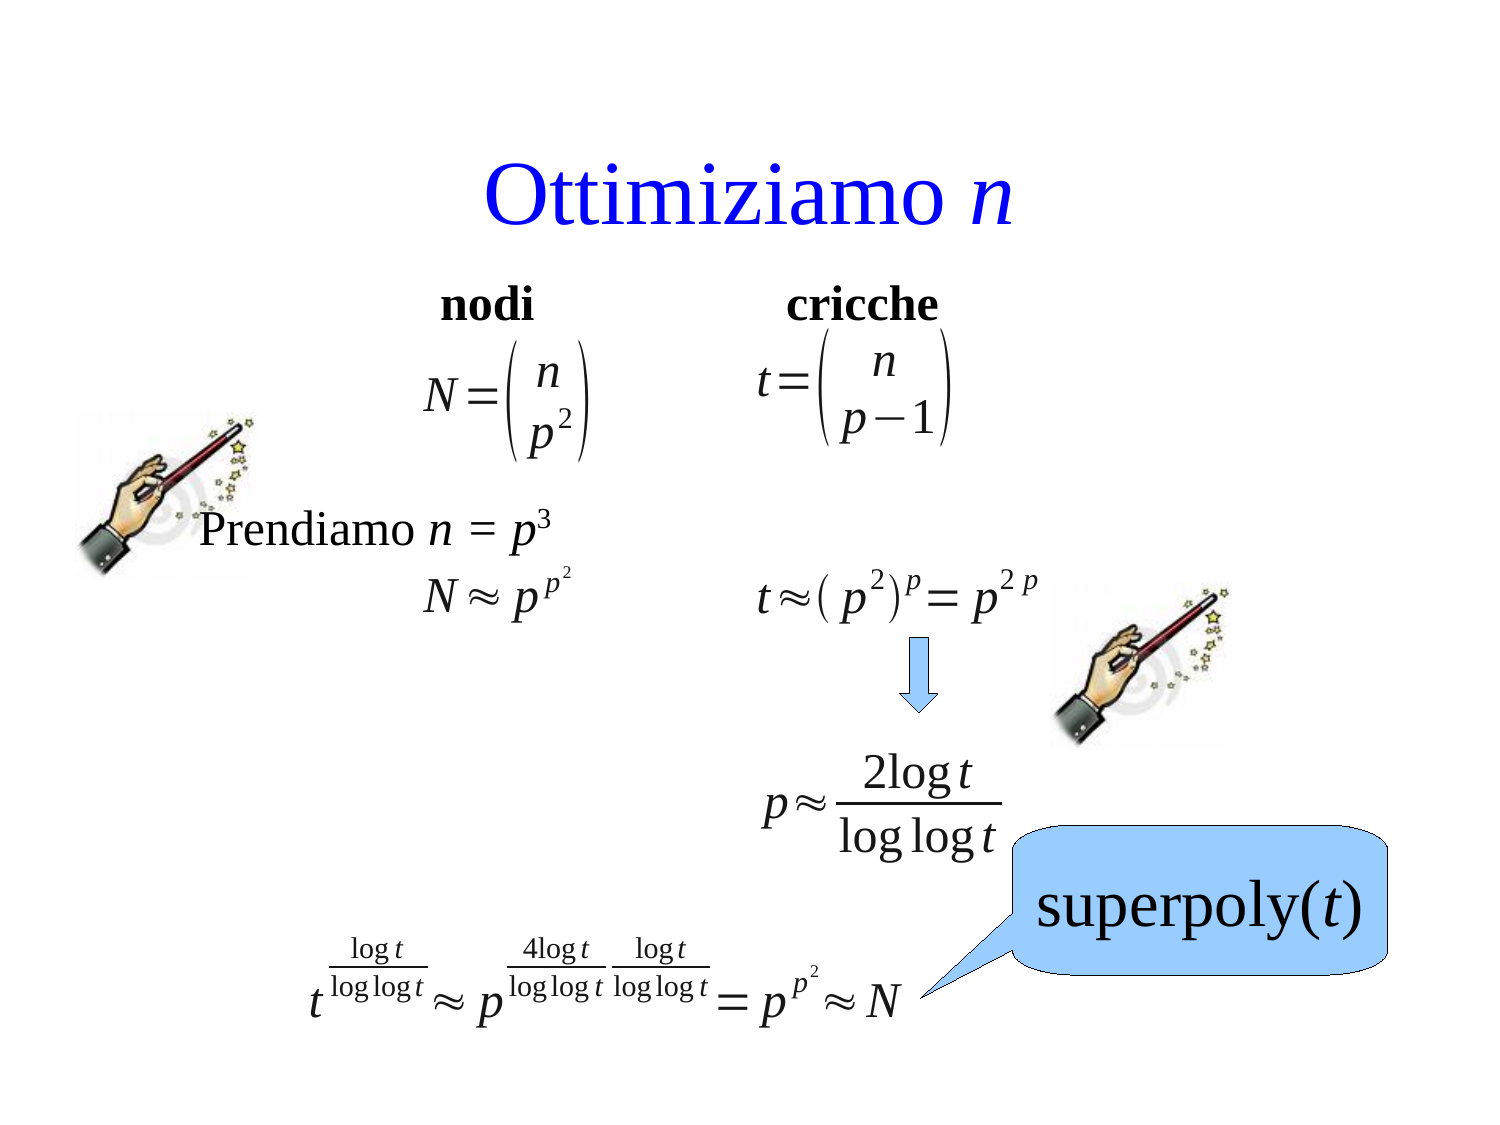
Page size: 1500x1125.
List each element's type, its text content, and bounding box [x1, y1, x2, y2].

chart [750, 562, 1045, 627]
text_box cricche [750, 262, 976, 338]
chart [412, 562, 577, 624]
chart [750, 338, 960, 451]
text_box nodi [375, 262, 601, 338]
text_box [899, 637, 938, 713]
title Ottimiziamo n [112, 107, 1387, 280]
text_box superpoly(t) [920, 825, 1388, 999]
chart [412, 338, 598, 466]
chart [750, 744, 1011, 863]
chart [302, 932, 906, 1029]
picture [1050, 582, 1232, 751]
picture [75, 412, 257, 580]
text_box Prendiamo n = p3 [150, 487, 601, 563]
